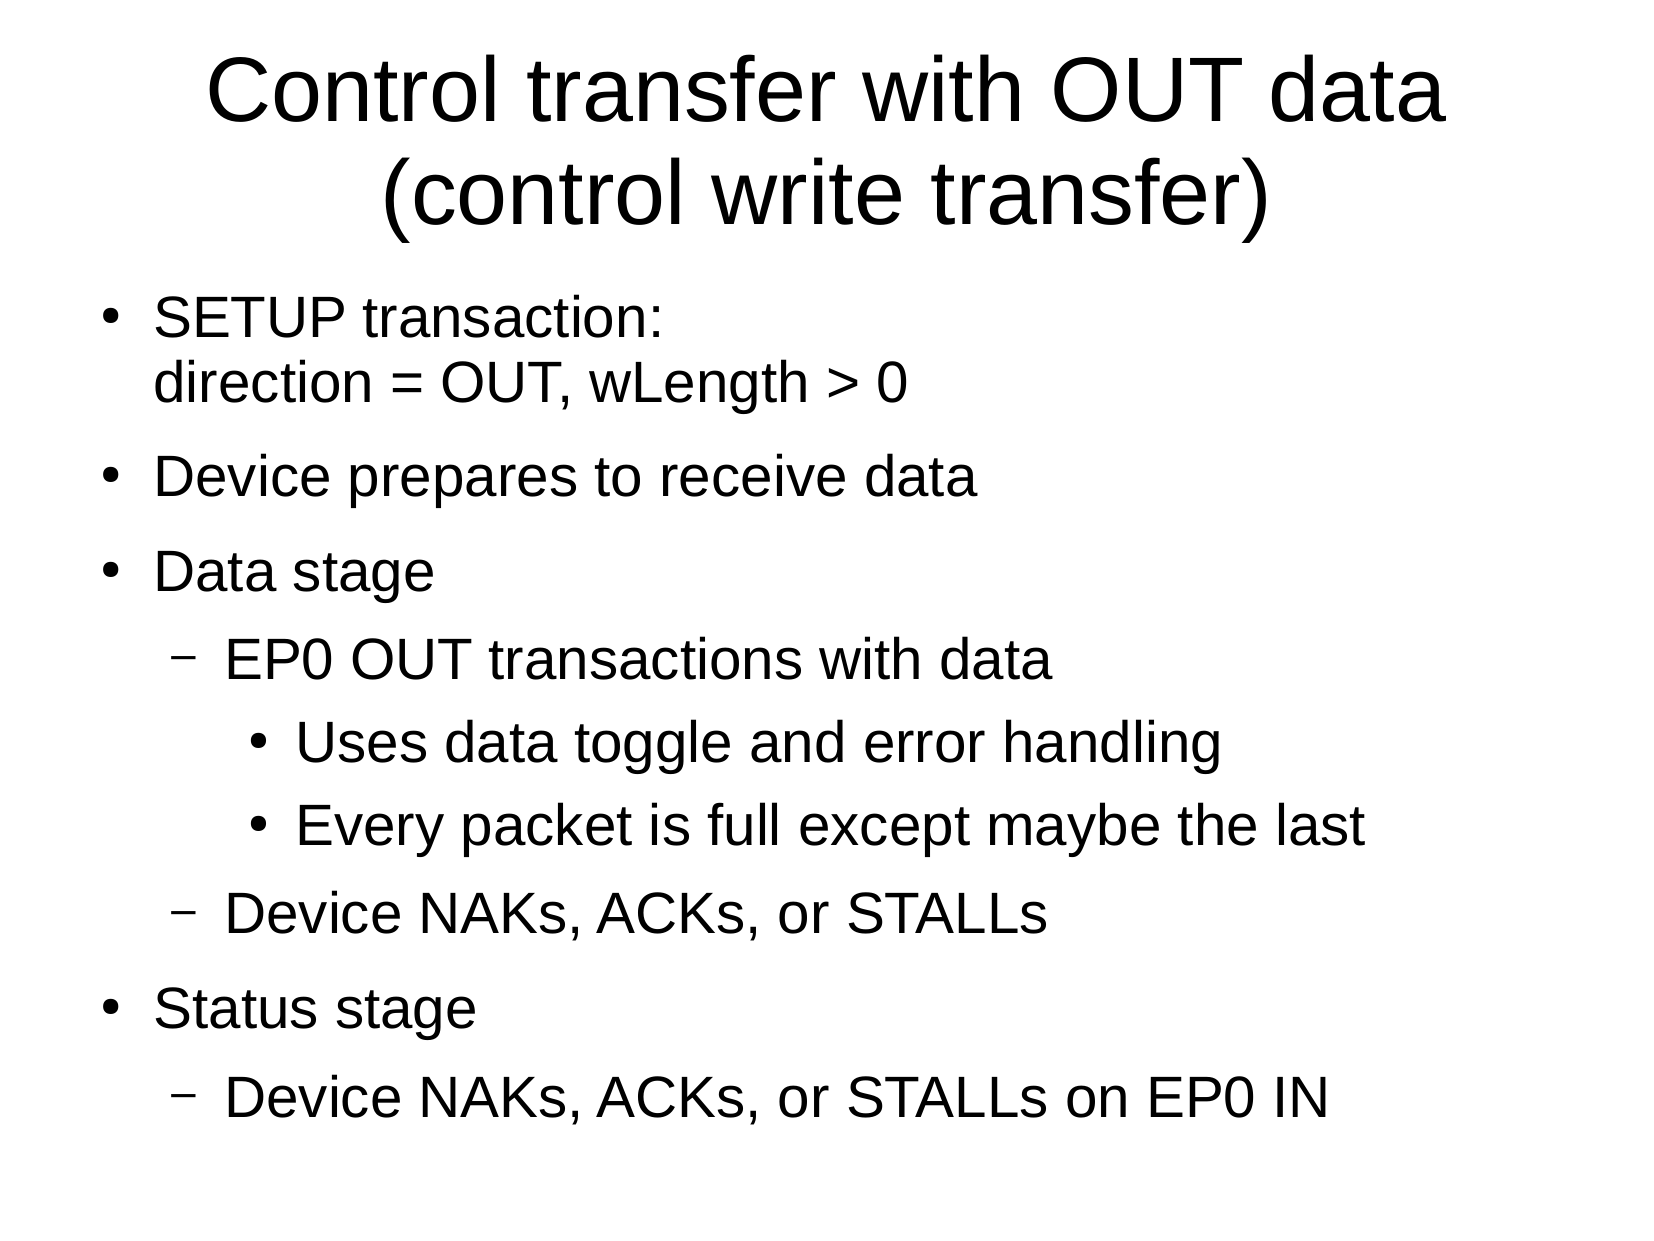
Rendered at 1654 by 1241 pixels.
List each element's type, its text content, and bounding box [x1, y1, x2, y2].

list SETUP transaction: direction = OUT, wLength > 0 Device prepares to receive data Data stage EP0 OUT transactions with data Uses data toggle and error handling Every packet is full except maybe the last Device NAKs, ACKs, or STALLs Status stage Device NAKs, ACKs, or STALLs on EP0 IN [82, 284, 1571, 1182]
title Control transfer with OUT data (control write transfer) [82, 37, 1571, 245]
